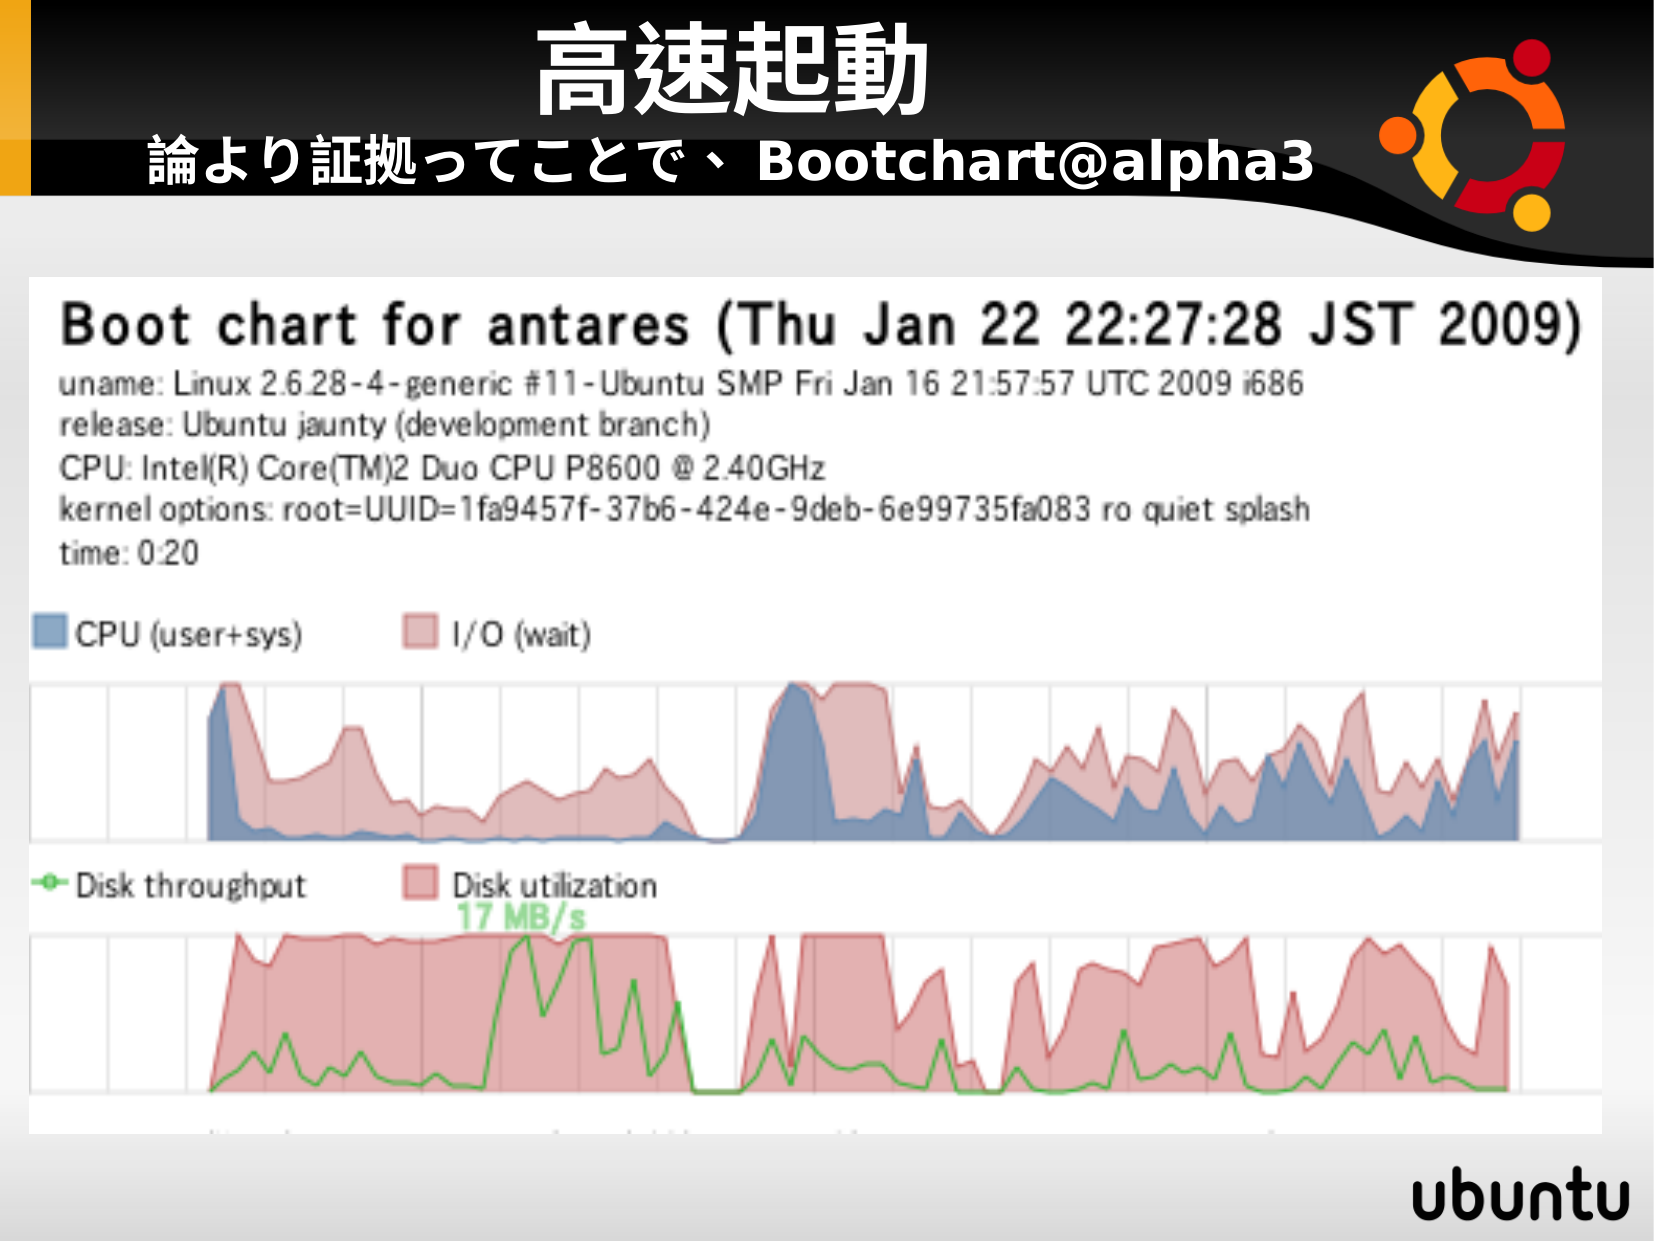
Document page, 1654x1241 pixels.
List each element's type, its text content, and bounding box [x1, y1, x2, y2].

picture [0, 0, 1654, 1241]
title 高速起動 論より証拠ってことで、Bootchart@alpha3 [76, 0, 1388, 208]
